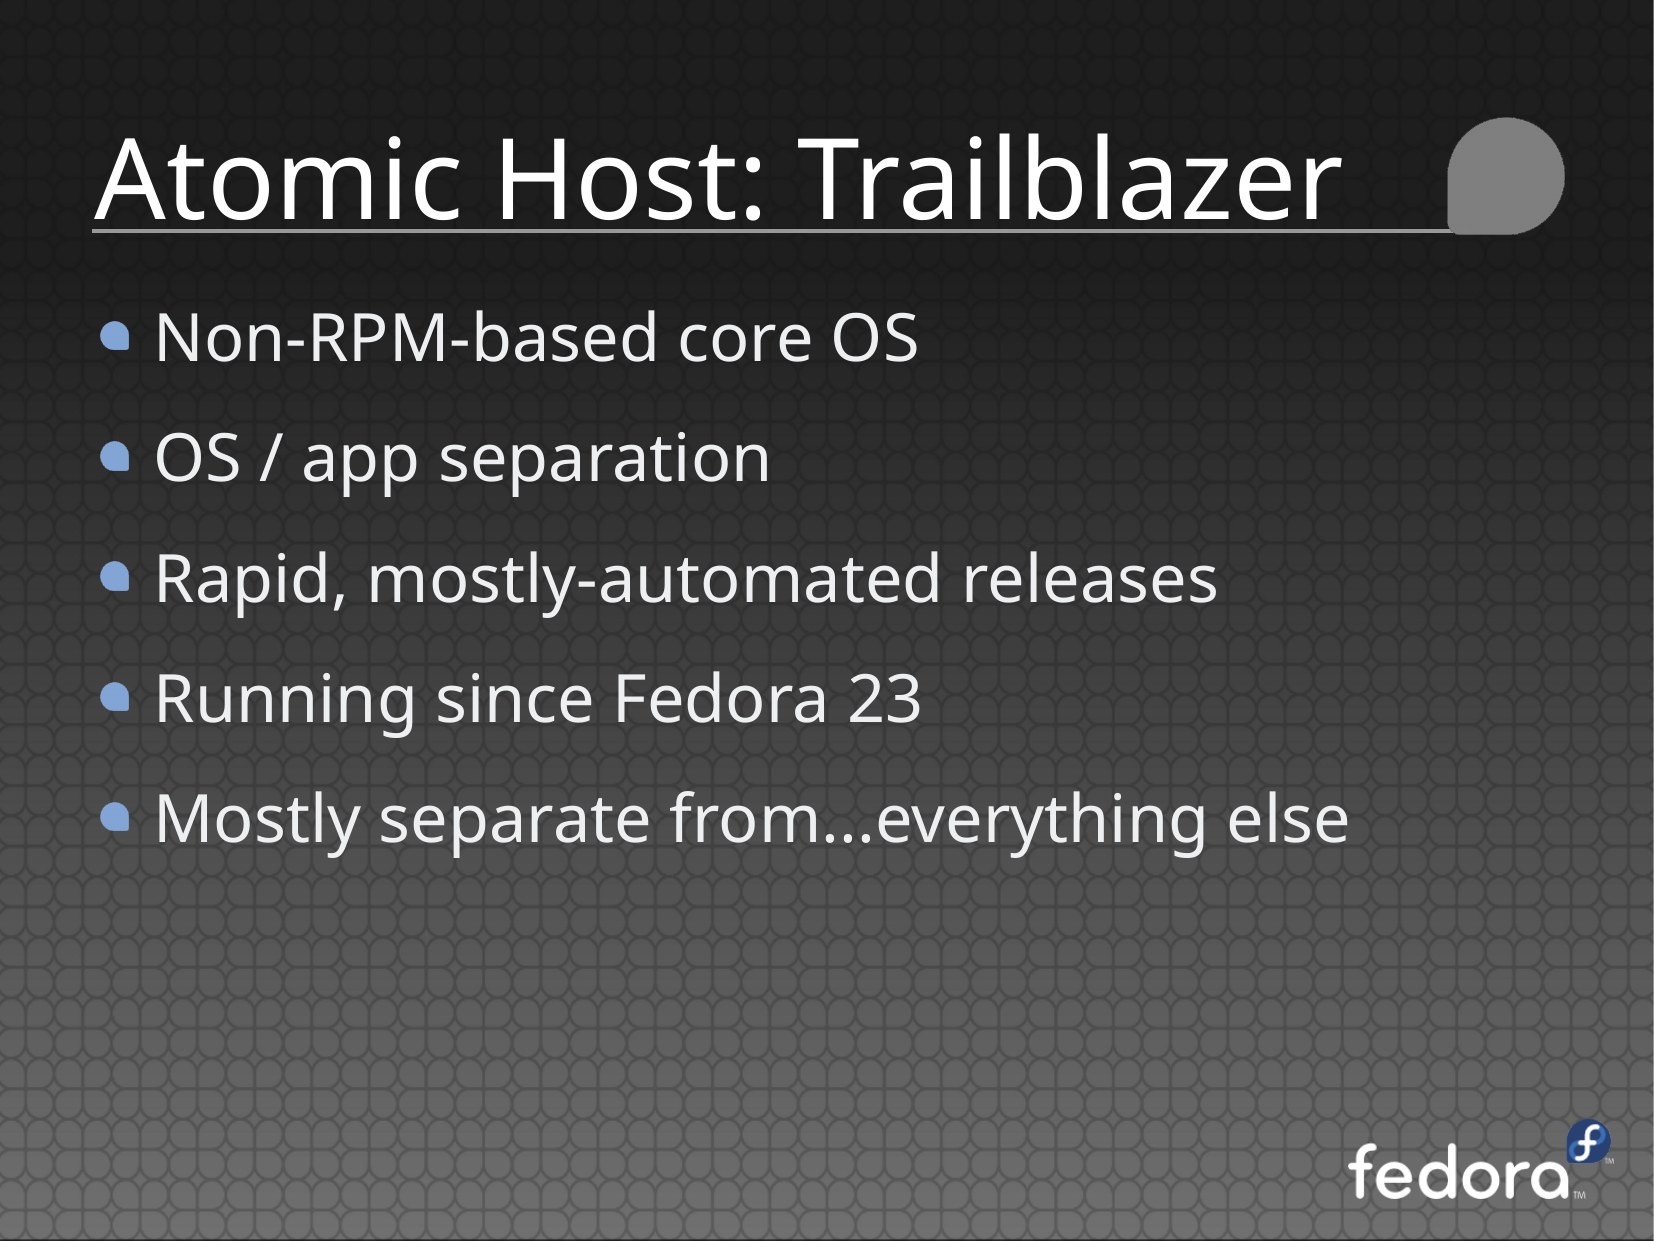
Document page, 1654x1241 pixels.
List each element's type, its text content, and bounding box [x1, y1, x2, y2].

title Atomic Host: Trailblazer [94, 100, 1426, 251]
list Non-RPM-based core OS OS / app separation Rapid, mostly-automated releases Running since Fedora 23 Mostly separate from...everything else [82, 290, 1571, 1094]
picture [0, 0, 1654, 1241]
